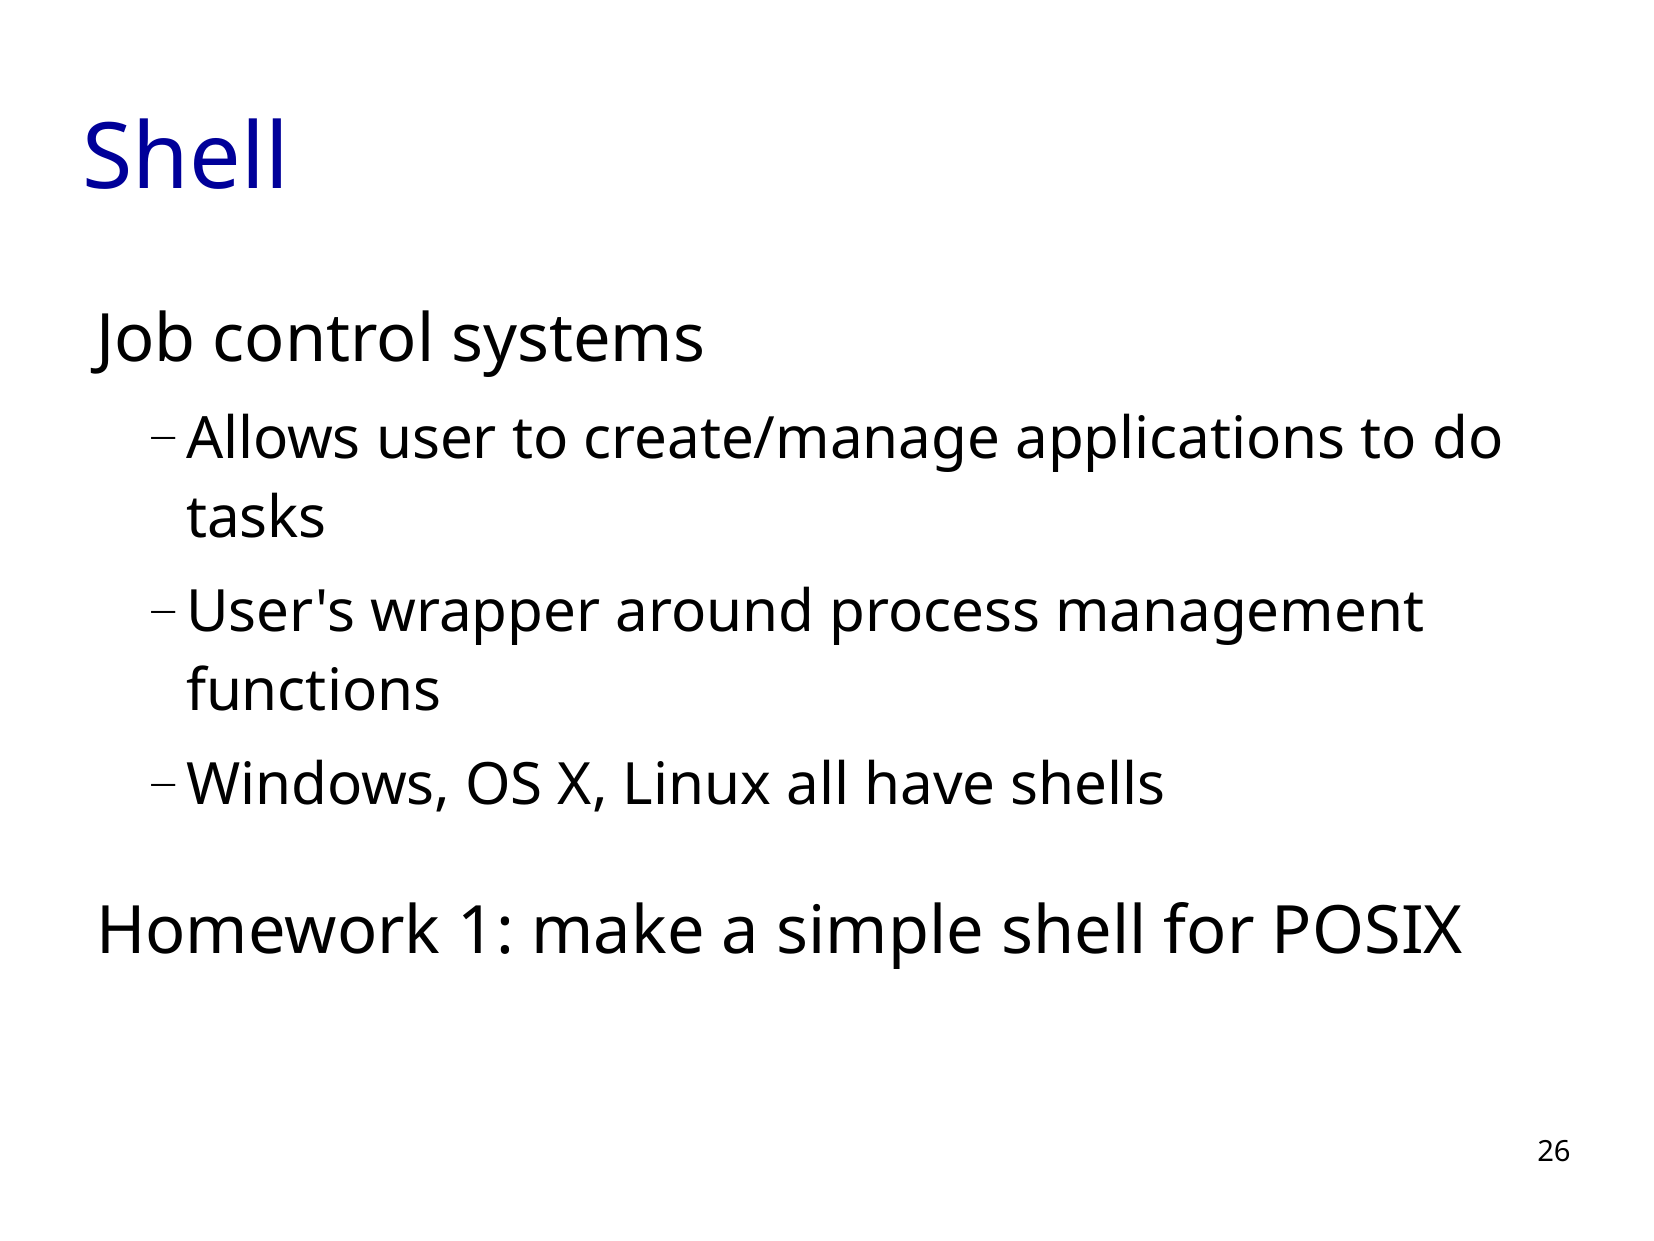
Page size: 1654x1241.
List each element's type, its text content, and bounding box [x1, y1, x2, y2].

title Shell [82, 49, 1571, 257]
list Job control systems Allows user to create/manage applications to do tasks User's wrapper around process management functions Windows, OS X, Linux all have shells Homework 1: make a simple shell for POSIX [60, 290, 1571, 1096]
